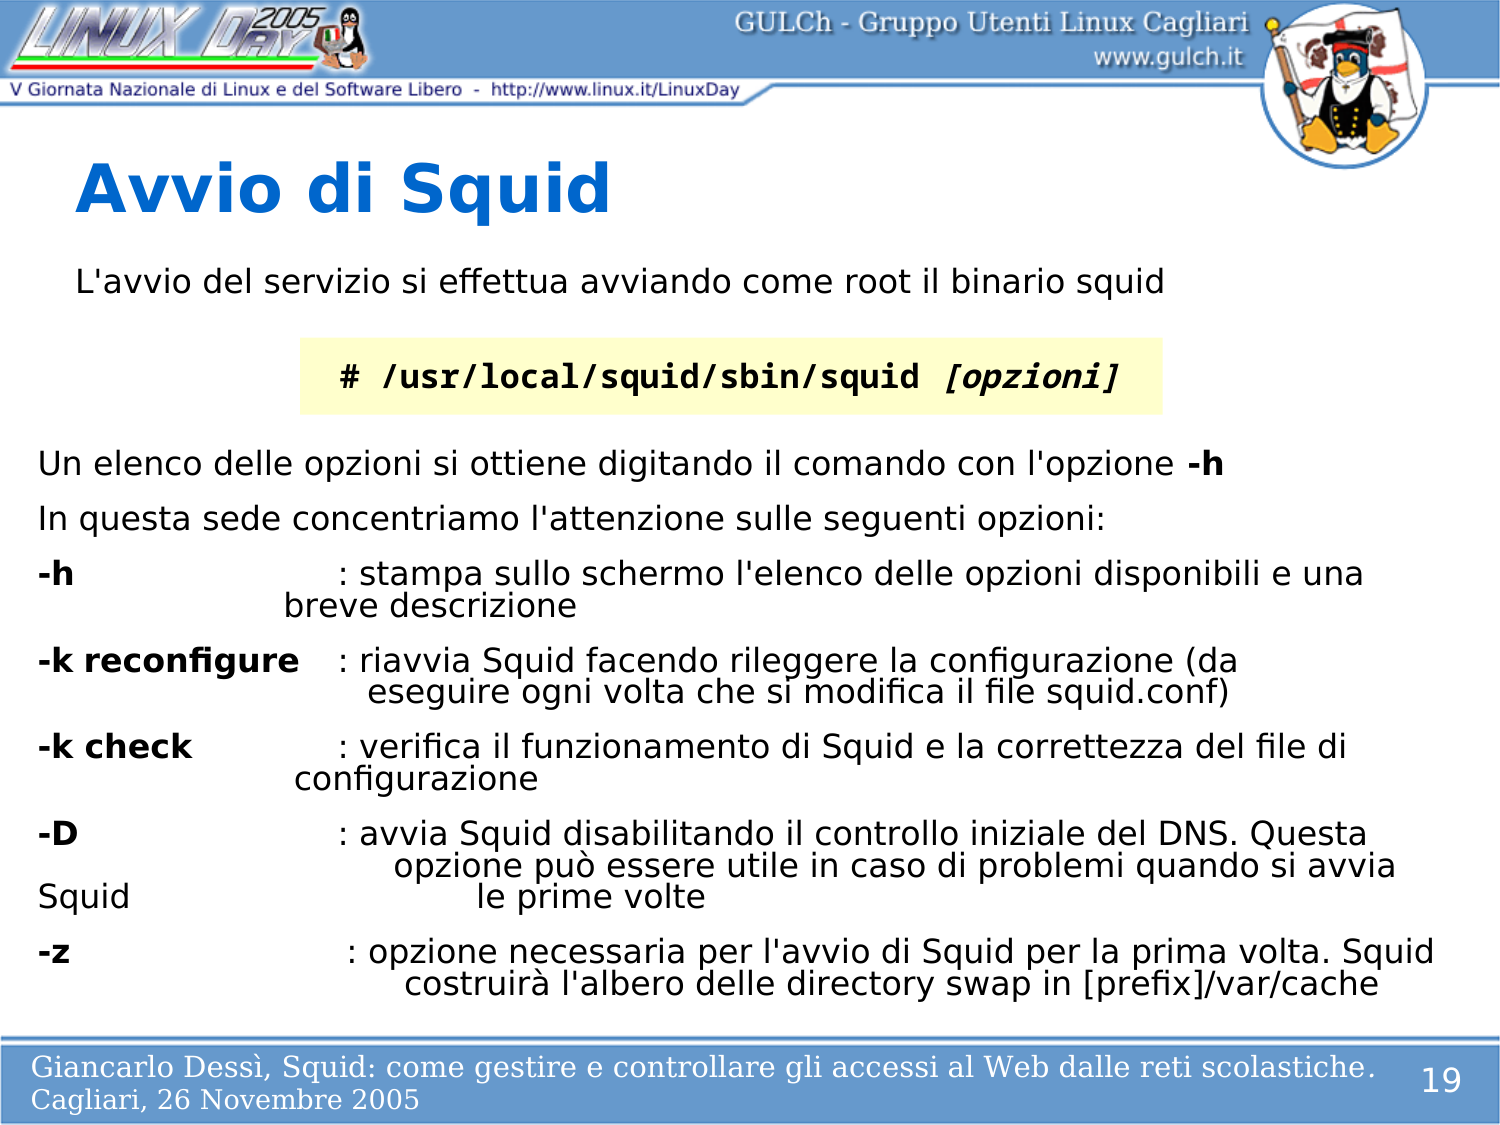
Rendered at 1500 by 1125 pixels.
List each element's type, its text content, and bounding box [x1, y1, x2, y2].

text_box L'avvio del servizio si effettua avviando come root il binario squid [75, 262, 1351, 302]
text_box Un elenco delle opzioni si ottiene digitando il comando con l'opzione -h In questa sede concentriamo l'attenzione sulle seguenti opzioni: -h : stampa sullo schermo l'elenco delle opzioni disponibili e una breve descrizione -k reconfigure : riavvia Squid facendo rileggere la configurazione (da eseguire ogni volta che si modifica il file squid.conf) -k check : verifica il funzionamento di Squid e la correttezza del file di configurazione -D : avvia Squid disabilitando il controllo iniziale del DNS. Questa opzione può essere utile in caso di problemi quando si avvia Squid le prime volte -z : opzione necessaria per l'avvio di Squid per la prima volta. Squid costruirà l'albero delle directory swap in [prefix]/var/cache [37, 450, 1463, 1013]
text_box Avvio di Squid [75, 150, 614, 229]
picture [0, 0, 1500, 1125]
text_box # /usr/local/squid/sbin/squid [opzioni] [300, 337, 1163, 415]
